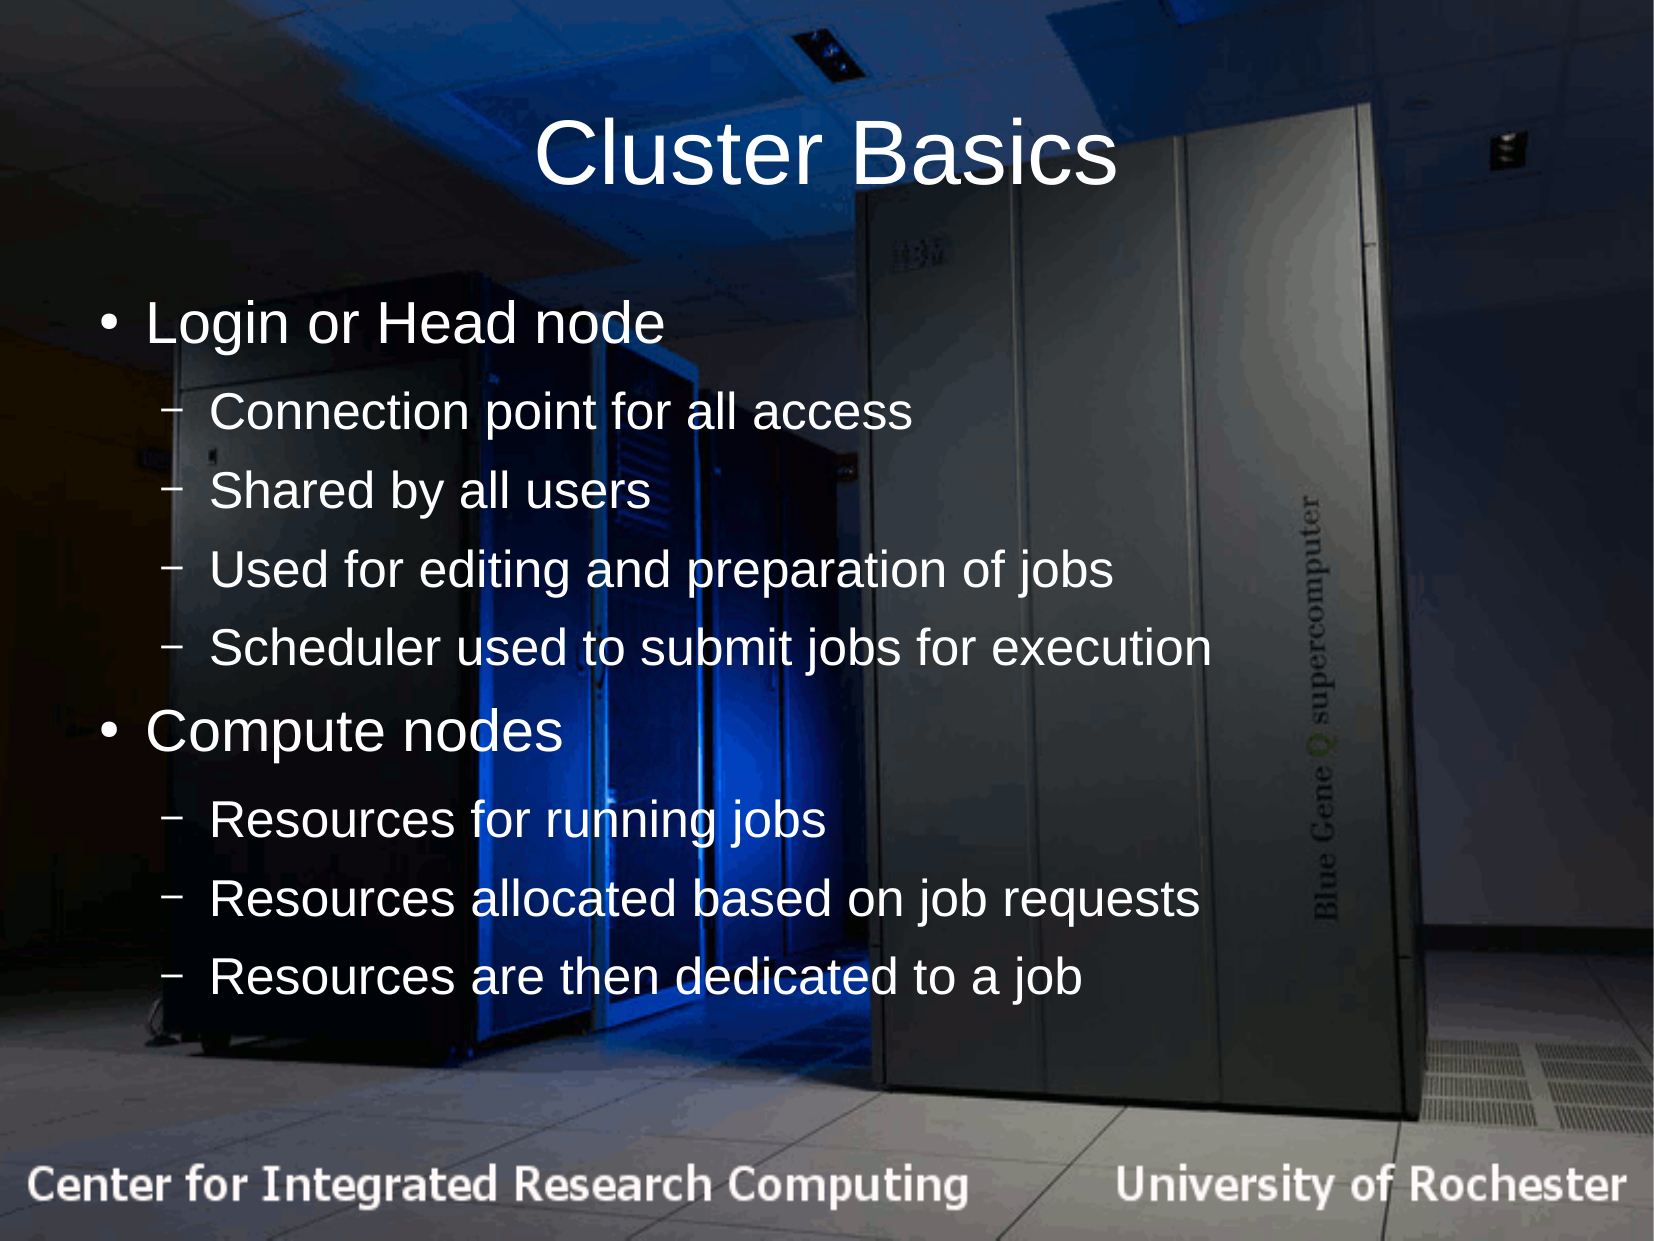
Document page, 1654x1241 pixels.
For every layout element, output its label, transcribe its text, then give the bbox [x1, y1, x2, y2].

list Login or Head node Connection point for all access Shared by all users Used for editing and preparation of jobs Scheduler used to submit jobs for execution Compute nodes Resources for running jobs Resources allocated based on job requests Resources are then dedicated to a job [82, 290, 1571, 1010]
picture [0, 0, 1654, 1241]
title Cluster Basics [82, 49, 1571, 257]
